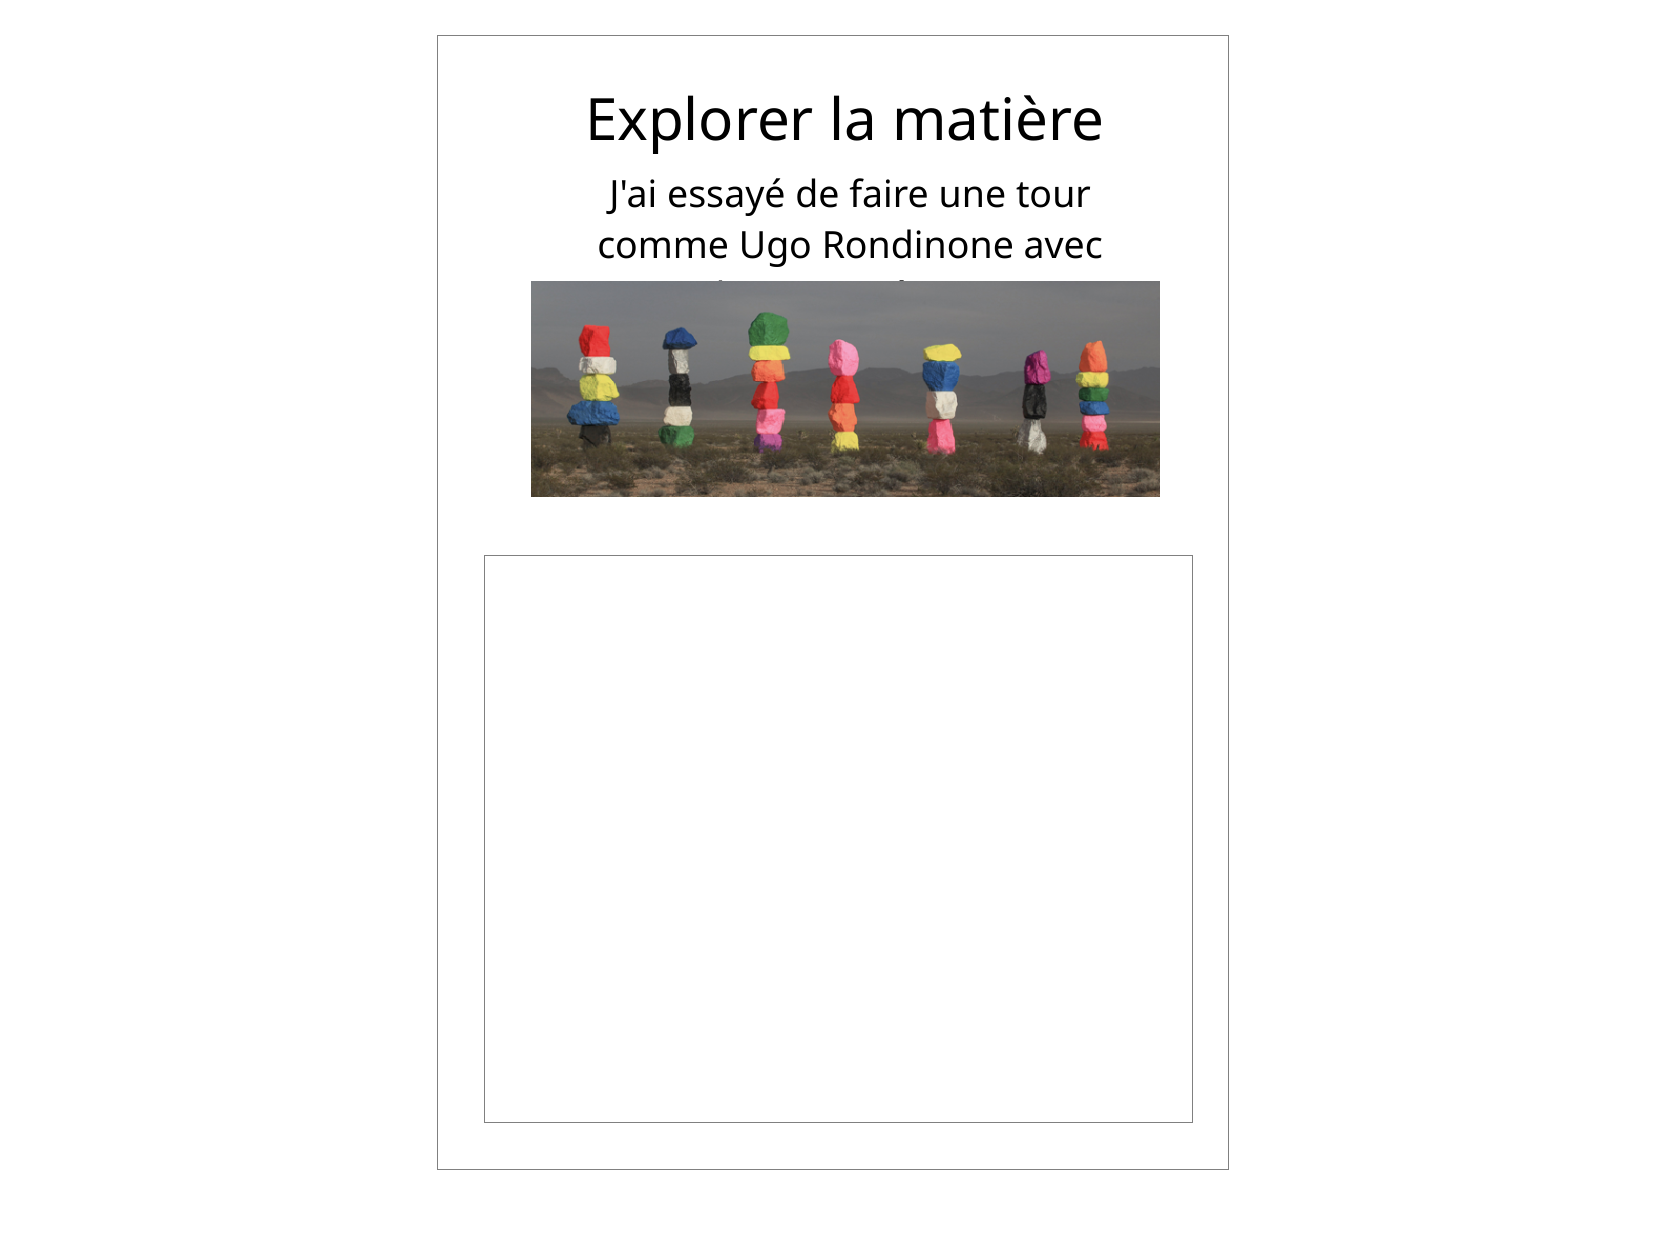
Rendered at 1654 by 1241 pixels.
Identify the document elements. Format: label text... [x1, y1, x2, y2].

text_box J'ai essayé de faire une tour comme Ugo Rondinone avec divers matériaux [566, 159, 1134, 281]
picture [531, 281, 1162, 497]
text_box [484, 555, 1193, 1123]
text_box Explorer la matière [519, 70, 1170, 177]
